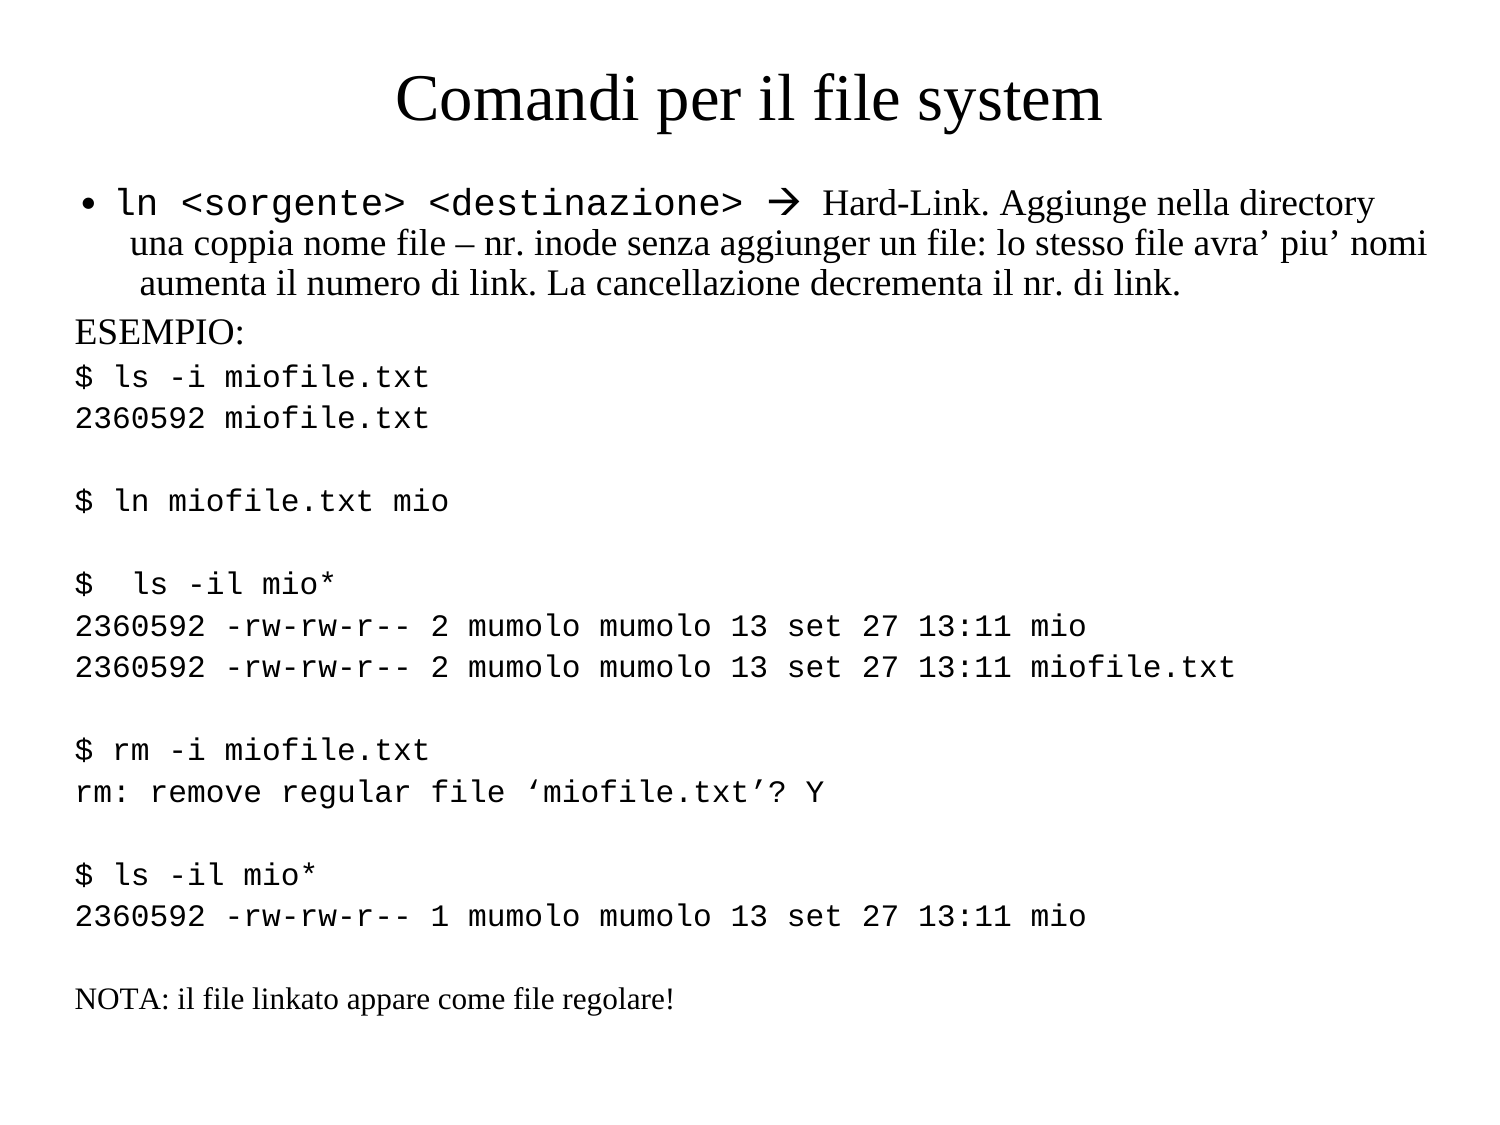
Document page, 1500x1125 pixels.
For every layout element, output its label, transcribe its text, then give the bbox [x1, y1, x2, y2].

title Comandi per il file system [112, 0, 1388, 174]
list ln <sorgente> <destinazione>  Hard-Link. Aggiunge nella directory una coppia nome file – nr. inode senza aggiunger un file: lo stesso file avra’ piu’ nomi aumenta il numero di link. La cancellazione decrementa il nr. di link. ESEMPIO: $ ls -i miofile.txt 2360592 miofile.txt $ ln miofile.txt mio $ ls -il mio* 2360592 -rw-rw-r-- 2 mumolo mumolo 13 set 27 13:11 mio 2360592 -rw-rw-r-- 2 mumolo mumolo 13 set 27 13:11 miofile.txt $ rm -i miofile.txt rm: remove regular file ‘miofile.txt’? Y $ ls -il mio* 2360592 -rw-rw-r-- 1 mumolo mumolo 13 set 27 13:11 mio NOTA: il file linkato appare come file regolare! [59, 174, 1447, 1093]
